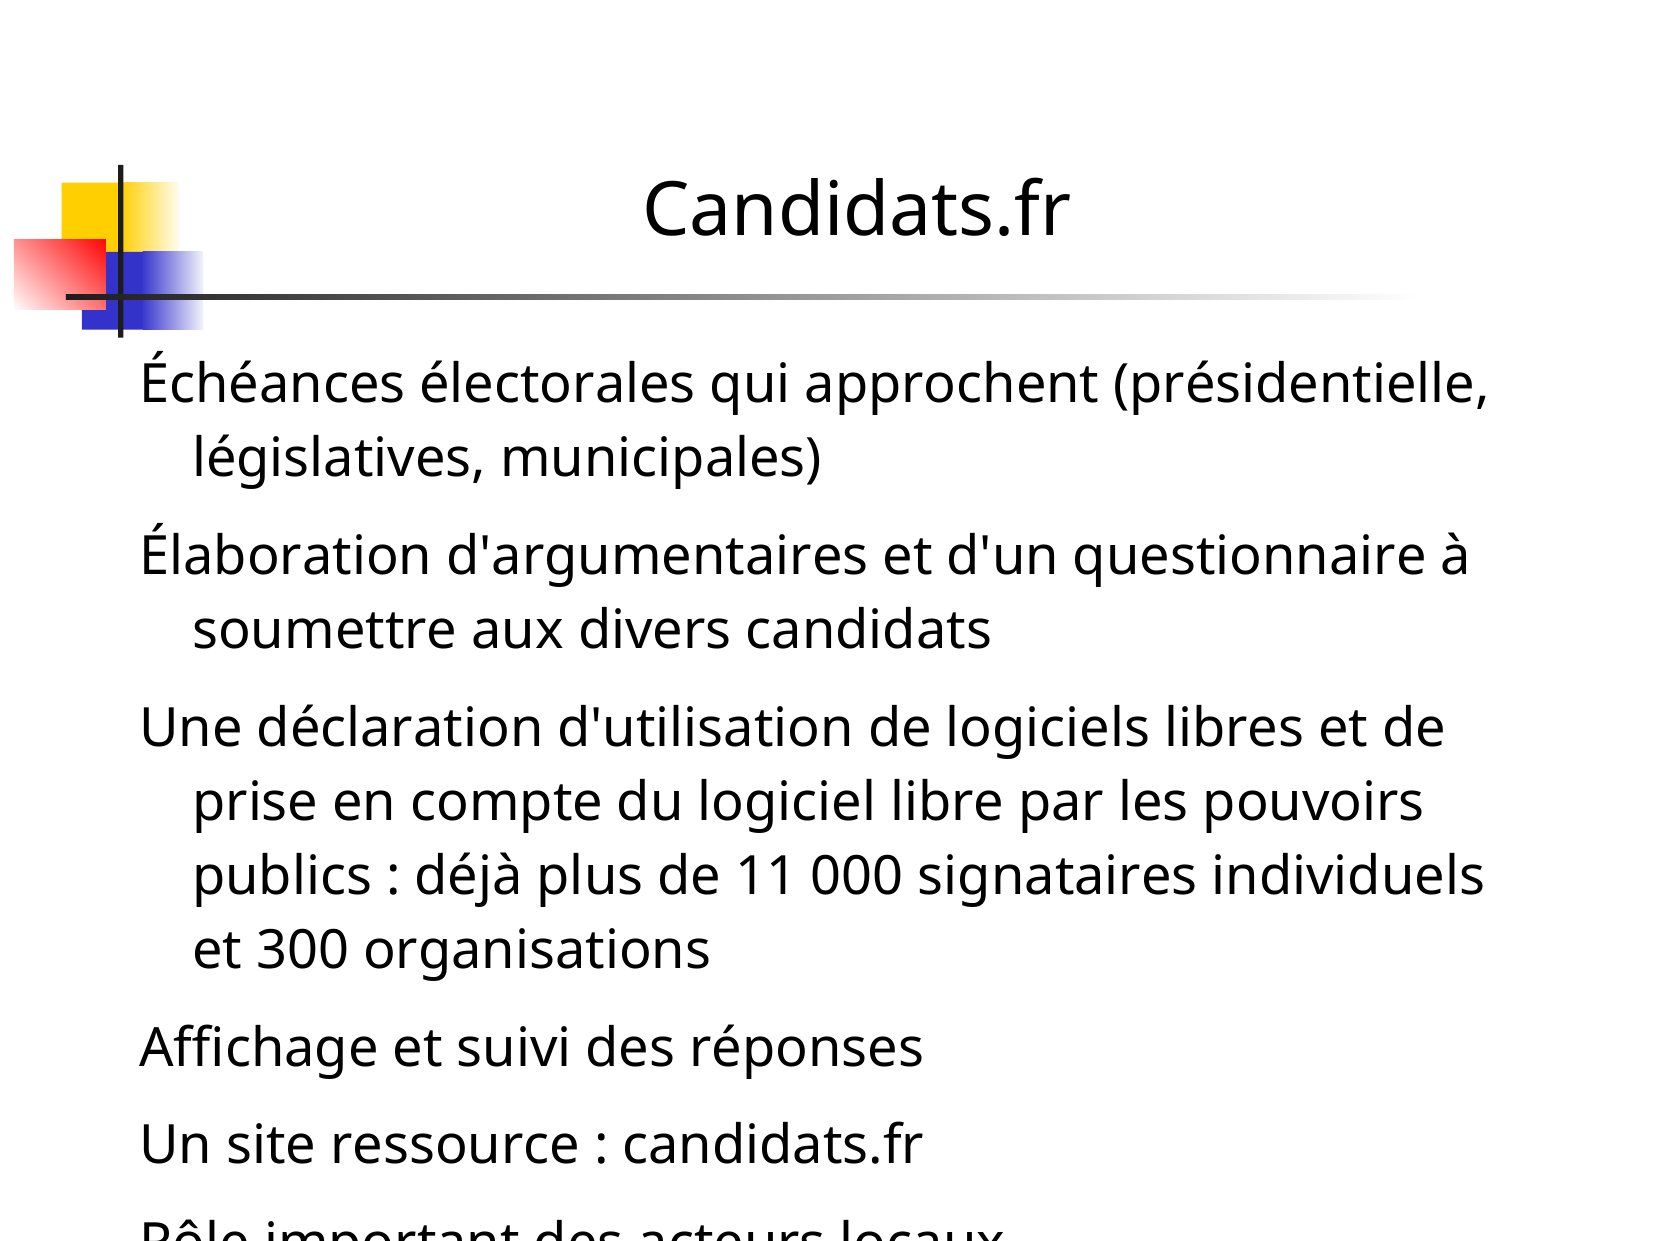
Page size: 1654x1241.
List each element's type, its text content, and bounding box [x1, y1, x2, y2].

title Candidats.fr [121, 110, 1534, 303]
list Échéances électorales qui approchent (présidentielle, législatives, municipales) Élaboration d'argumentaires et d'un questionnaire à soumettre aux divers candidats Une déclaration d'utilisation de logiciels libres et de prise en compte du logiciel libre par les pouvoirs publics : déjà plus de 11 000 signataires individuels et 300 organisations Affichage et suivi des réponses Un site ressource : candidats.fr Rôle important des acteurs locaux [121, 344, 1534, 1191]
